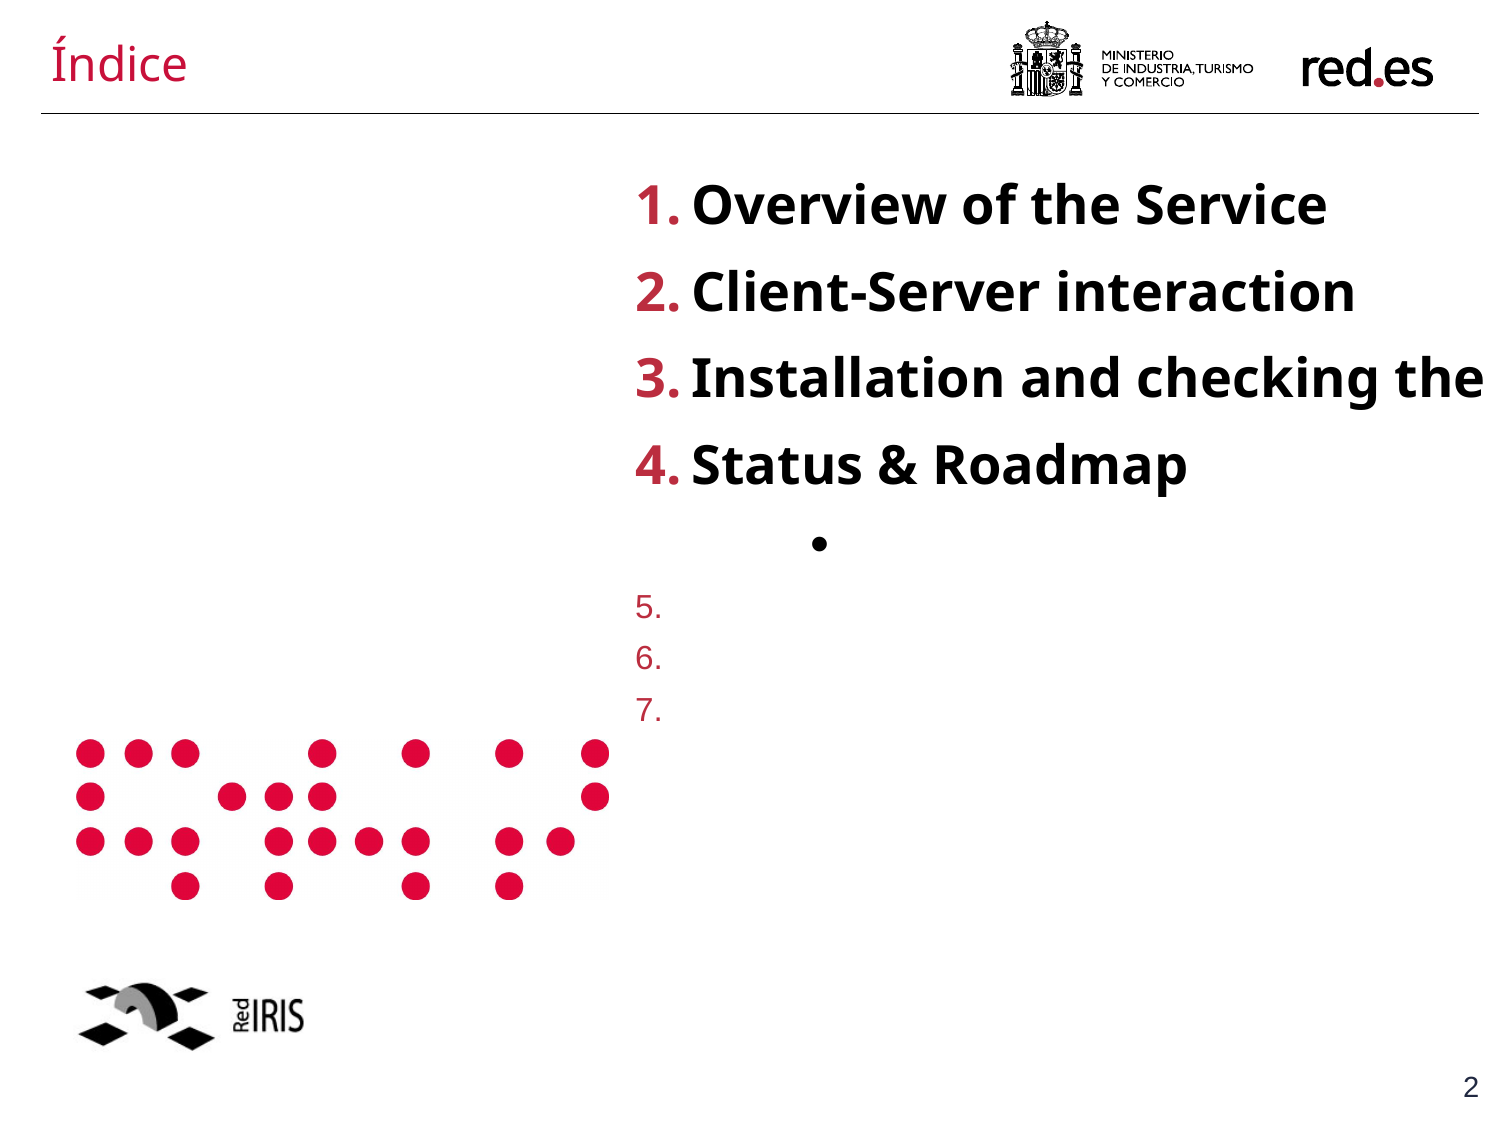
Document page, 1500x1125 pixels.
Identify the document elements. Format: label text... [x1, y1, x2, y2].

text_box Índice [36, 22, 205, 103]
picture [76, 739, 609, 901]
text_box Overview of the Service Client-Server interaction Installation and checking the service Status & Roadmap [620, 158, 1500, 737]
picture [64, 969, 322, 1059]
